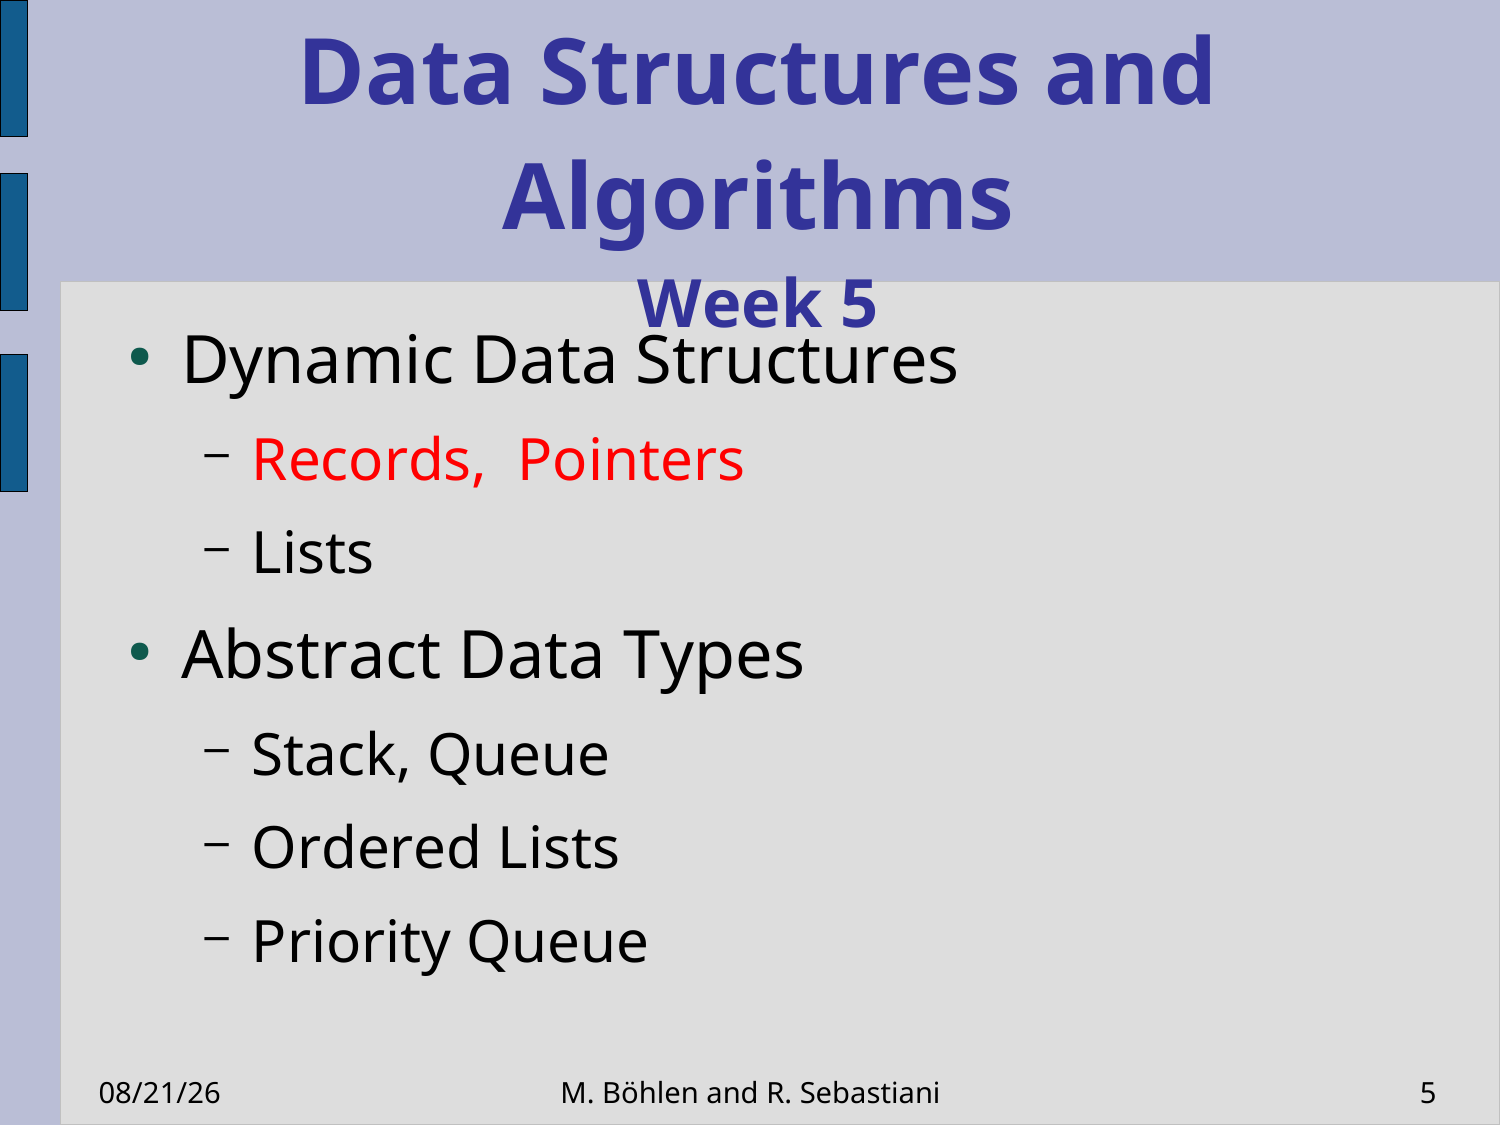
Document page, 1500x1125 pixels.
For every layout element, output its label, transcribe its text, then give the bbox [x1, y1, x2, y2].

list Dynamic Data Structures Records, Pointers Lists Abstract Data Types Stack, Queue Ordered Lists Priority Queue [110, 312, 1392, 1022]
title Data Structures and Algorithms Week 5 [58, 73, 1458, 280]
